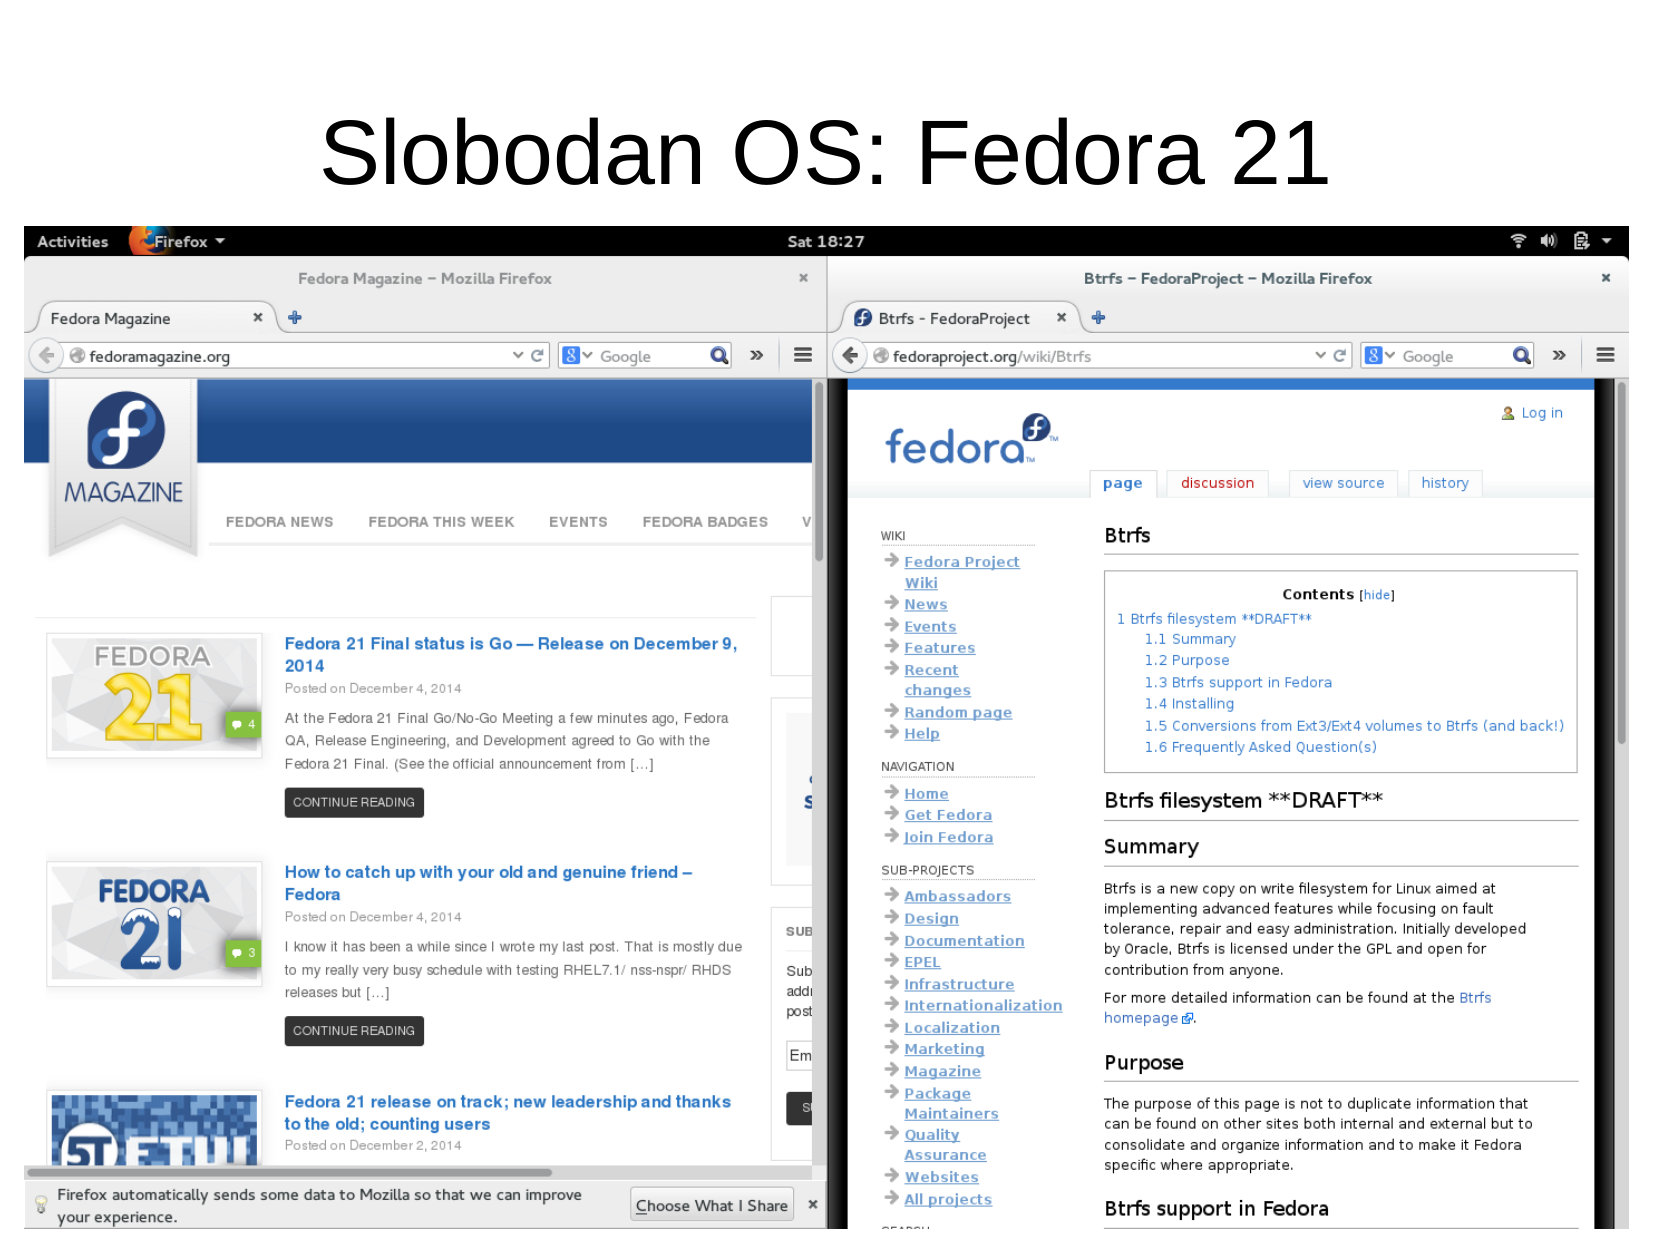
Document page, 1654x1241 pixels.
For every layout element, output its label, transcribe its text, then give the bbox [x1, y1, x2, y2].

picture [24, 226, 1629, 1229]
title Slobodan OS: Fedora 21 [82, 49, 1571, 226]
